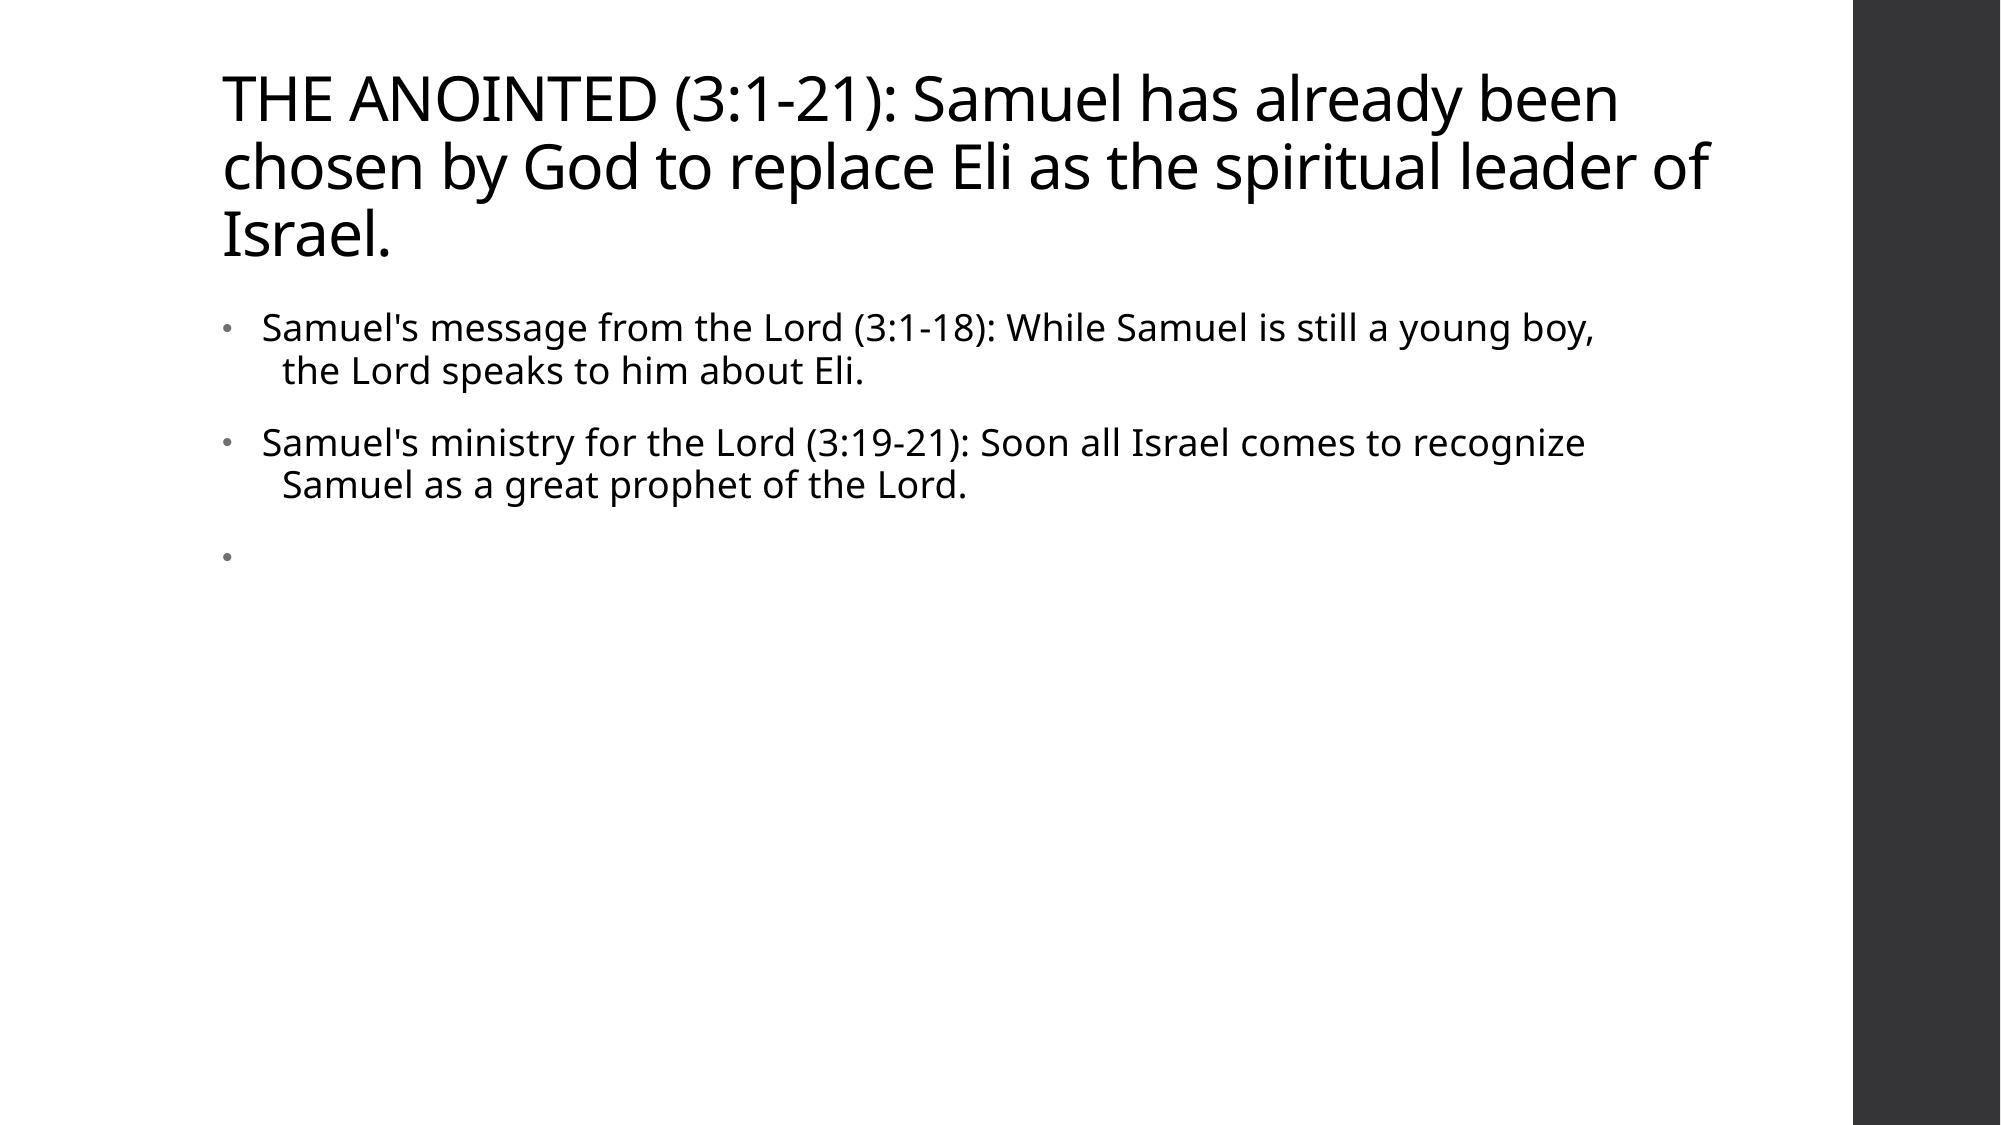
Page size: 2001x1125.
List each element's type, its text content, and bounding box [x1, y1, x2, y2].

title THE ANOINTED (3:1-21): Samuel has already been chosen by God to replace Eli as the spiritual leader of Israel. [206, 60, 1797, 278]
list Samuel's message from the Lord (3:1-18): While Samuel is still a young boy, the Lord speaks to him about Eli. Samuel's ministry for the Lord (3:19-21): Soon all Israel comes to recognize Samuel as a great prophet of the Lord. [206, 299, 1617, 1014]
